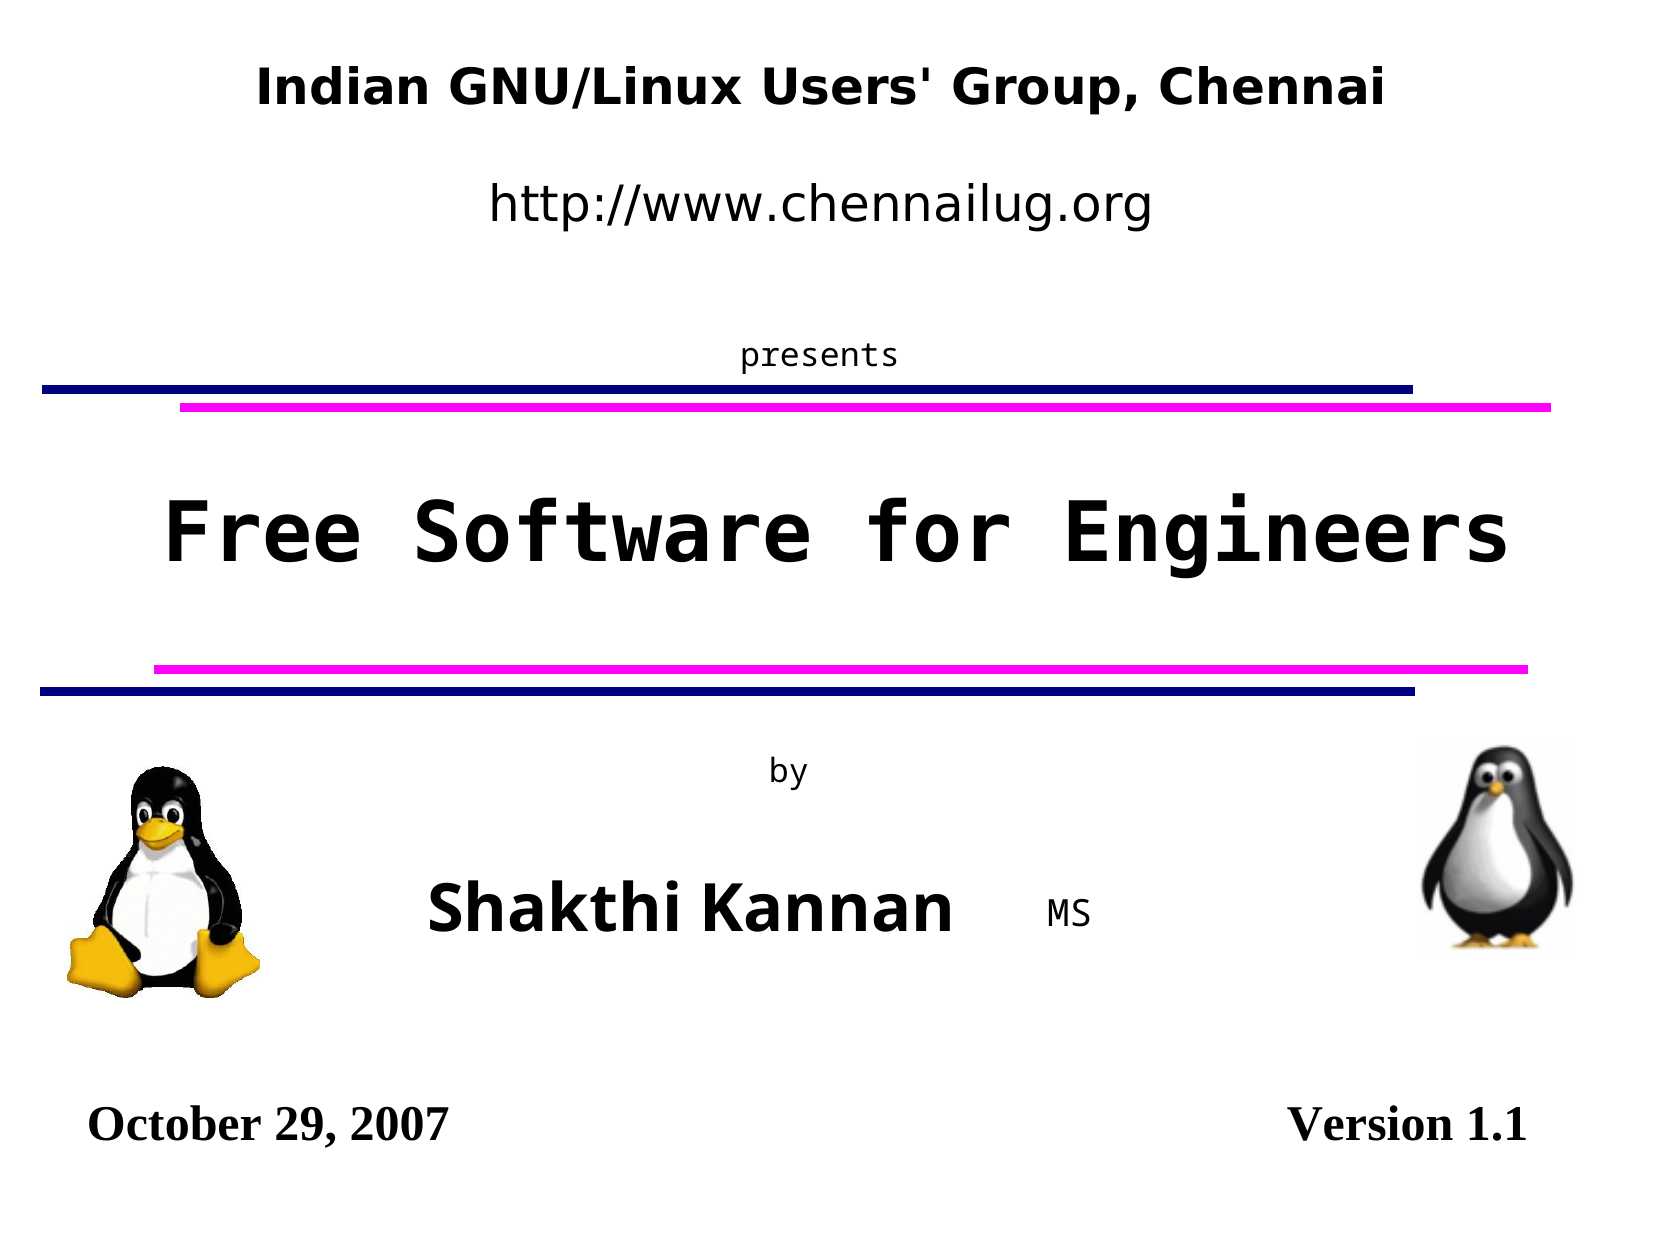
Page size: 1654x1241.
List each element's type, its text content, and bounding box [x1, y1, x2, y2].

text_box Free Software for Engineers [45, 431, 1629, 635]
text_box October 29, 2007 Version 1.1 [83, 1096, 1533, 1172]
text_box MS [1047, 886, 1120, 933]
text_box presents [739, 330, 943, 373]
picture [67, 766, 260, 998]
text_box by [768, 746, 842, 788]
text_box Indian GNU/Linux Users' Group, Chennai http://www.chennailug.org [36, 58, 1607, 330]
text_box Shakthi Kannan [427, 860, 1124, 963]
picture [1416, 737, 1582, 961]
